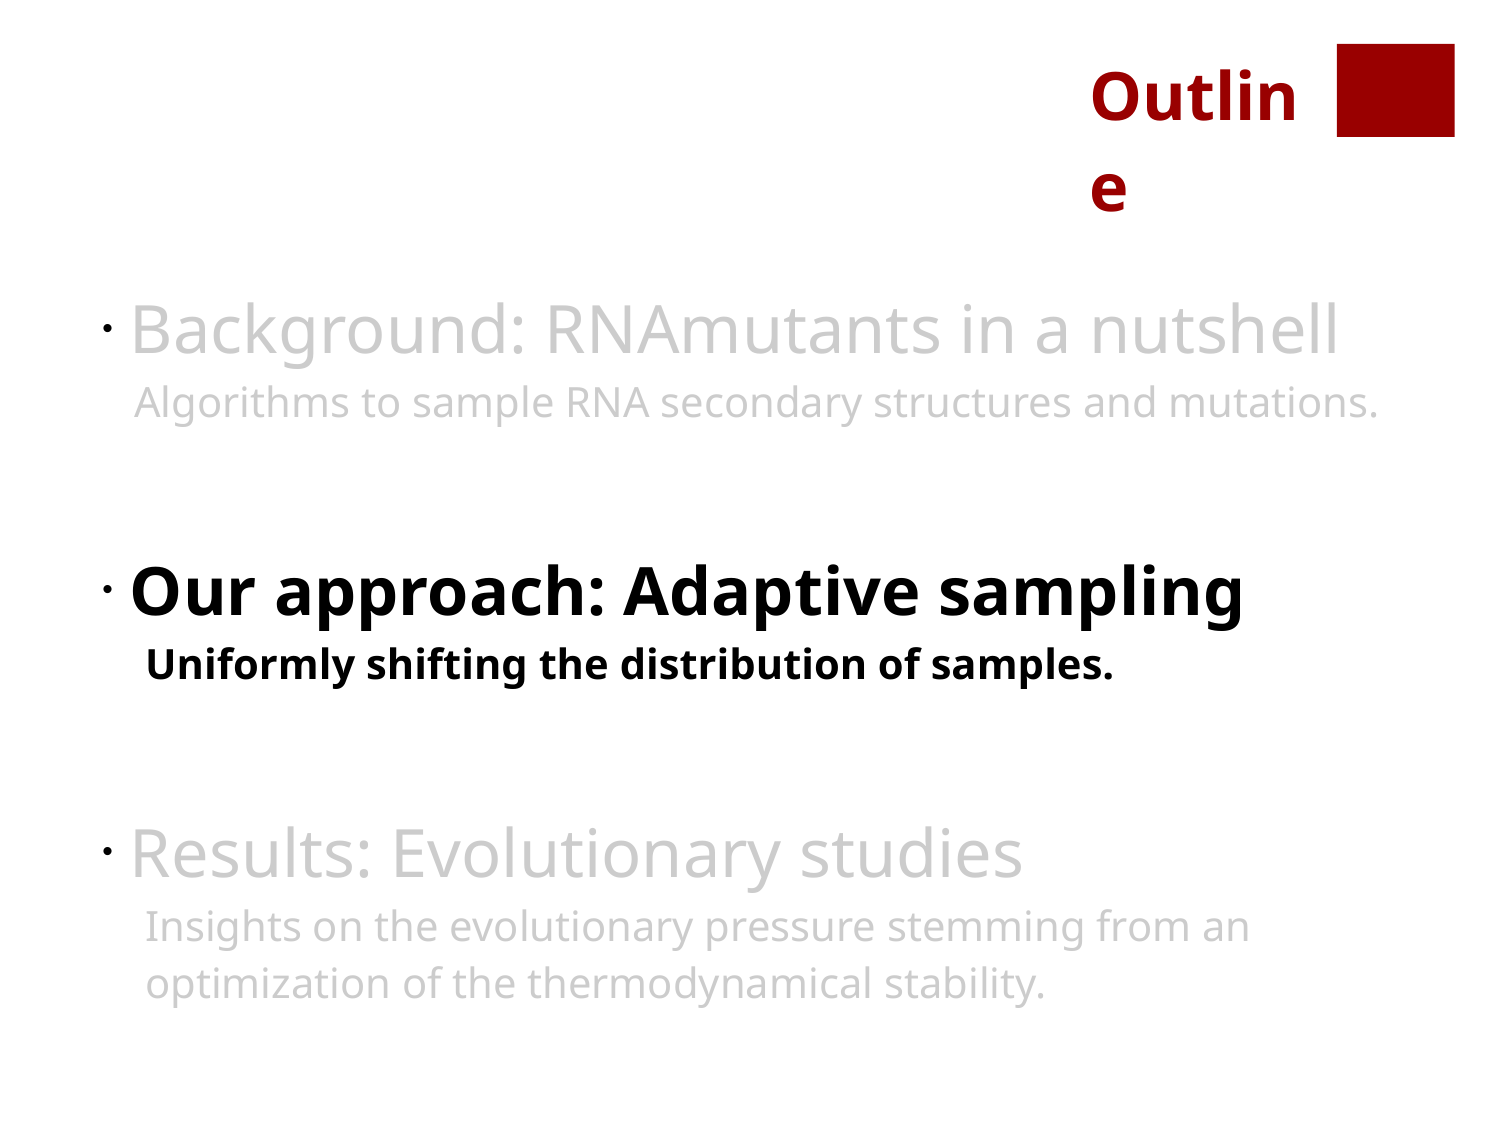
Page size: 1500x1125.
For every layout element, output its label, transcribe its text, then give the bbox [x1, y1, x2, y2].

text_box Background: RNAmutants in a nutshell Algorithms to sample RNA secondary structures and mutations. Our approach: Adaptive sampling Uniformly shifting the distribution of samples. Results: Evolutionary studies Insights on the evolutionary pressure stemming from an optimization of the thermodynamical stability. [87, 274, 1430, 937]
text_box Outline [1074, 41, 1339, 138]
